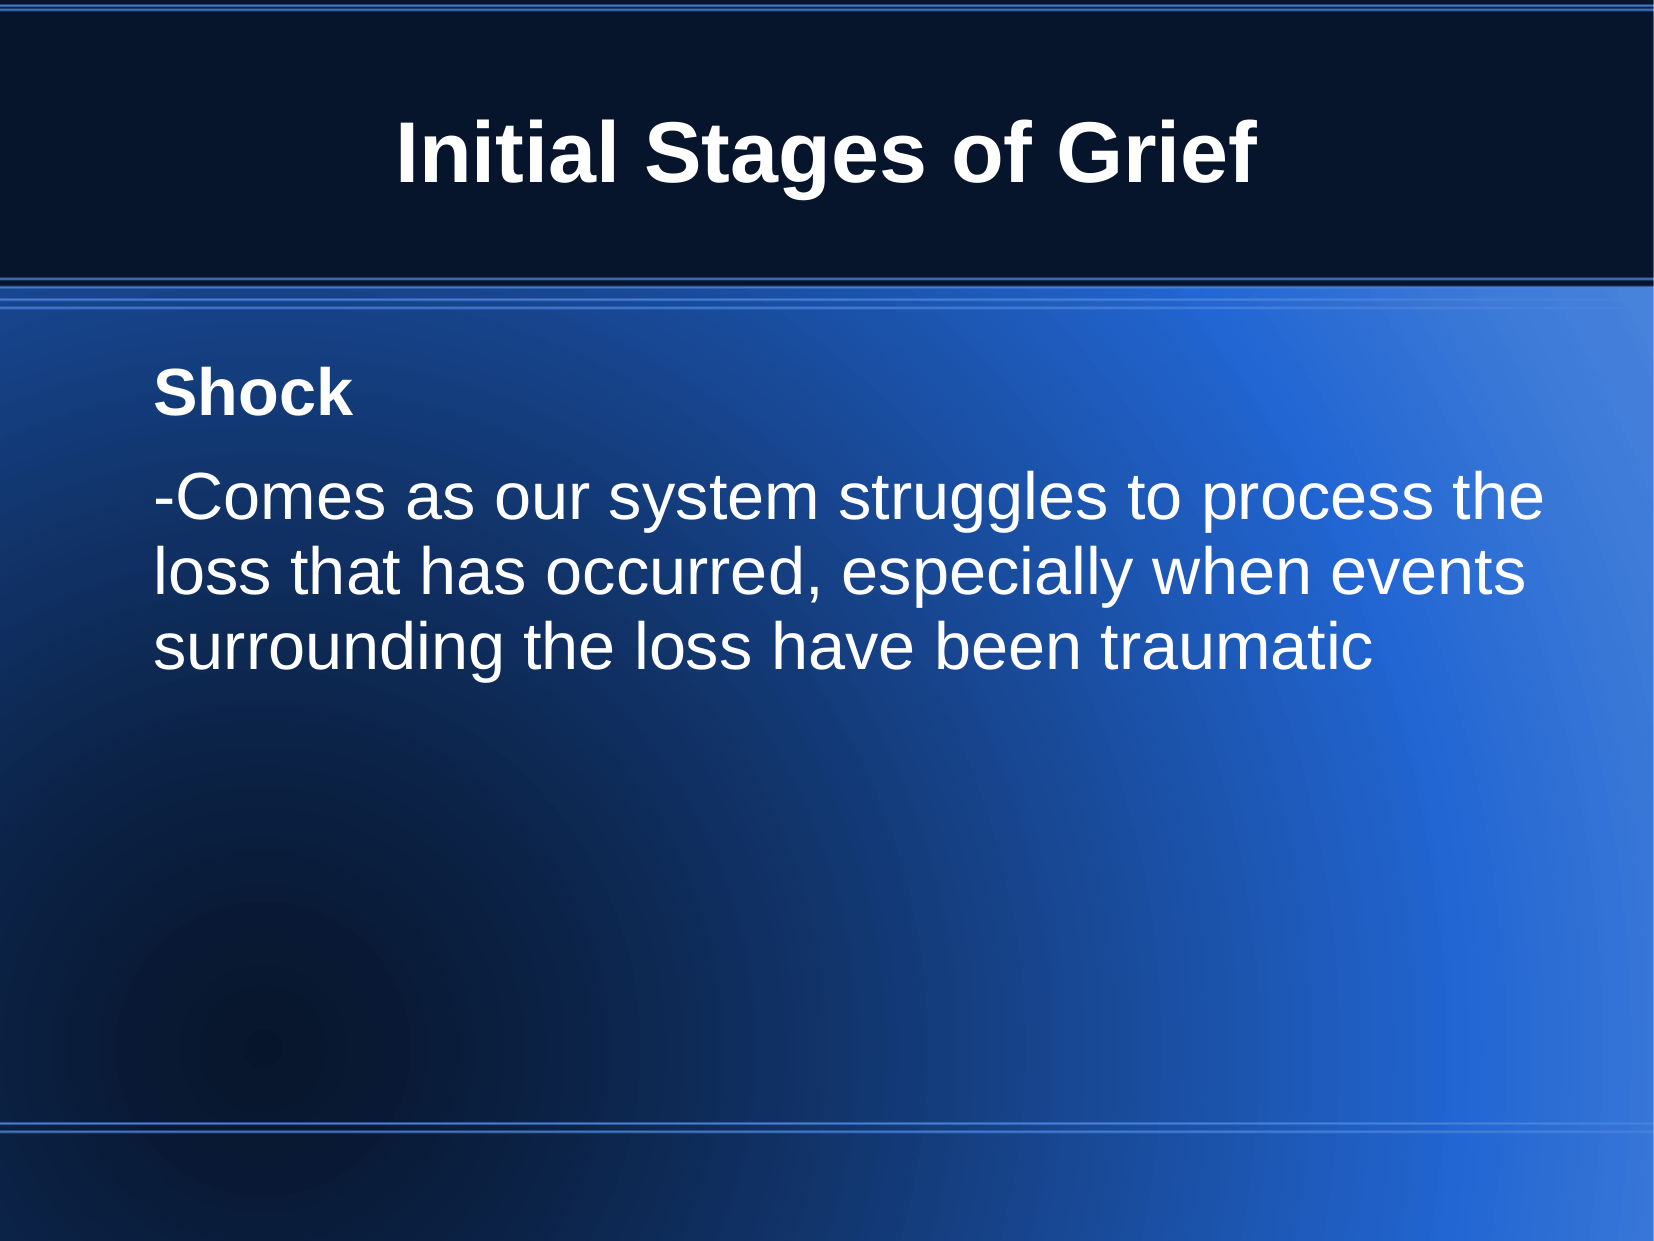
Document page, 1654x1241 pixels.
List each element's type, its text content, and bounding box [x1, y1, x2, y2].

list Shock -Comes as our system struggles to process the loss that has occurred, especially when events surrounding the loss have been traumatic [82, 355, 1571, 1058]
title Initial Stages of Grief [82, 49, 1571, 257]
picture [0, 0, 1654, 1241]
